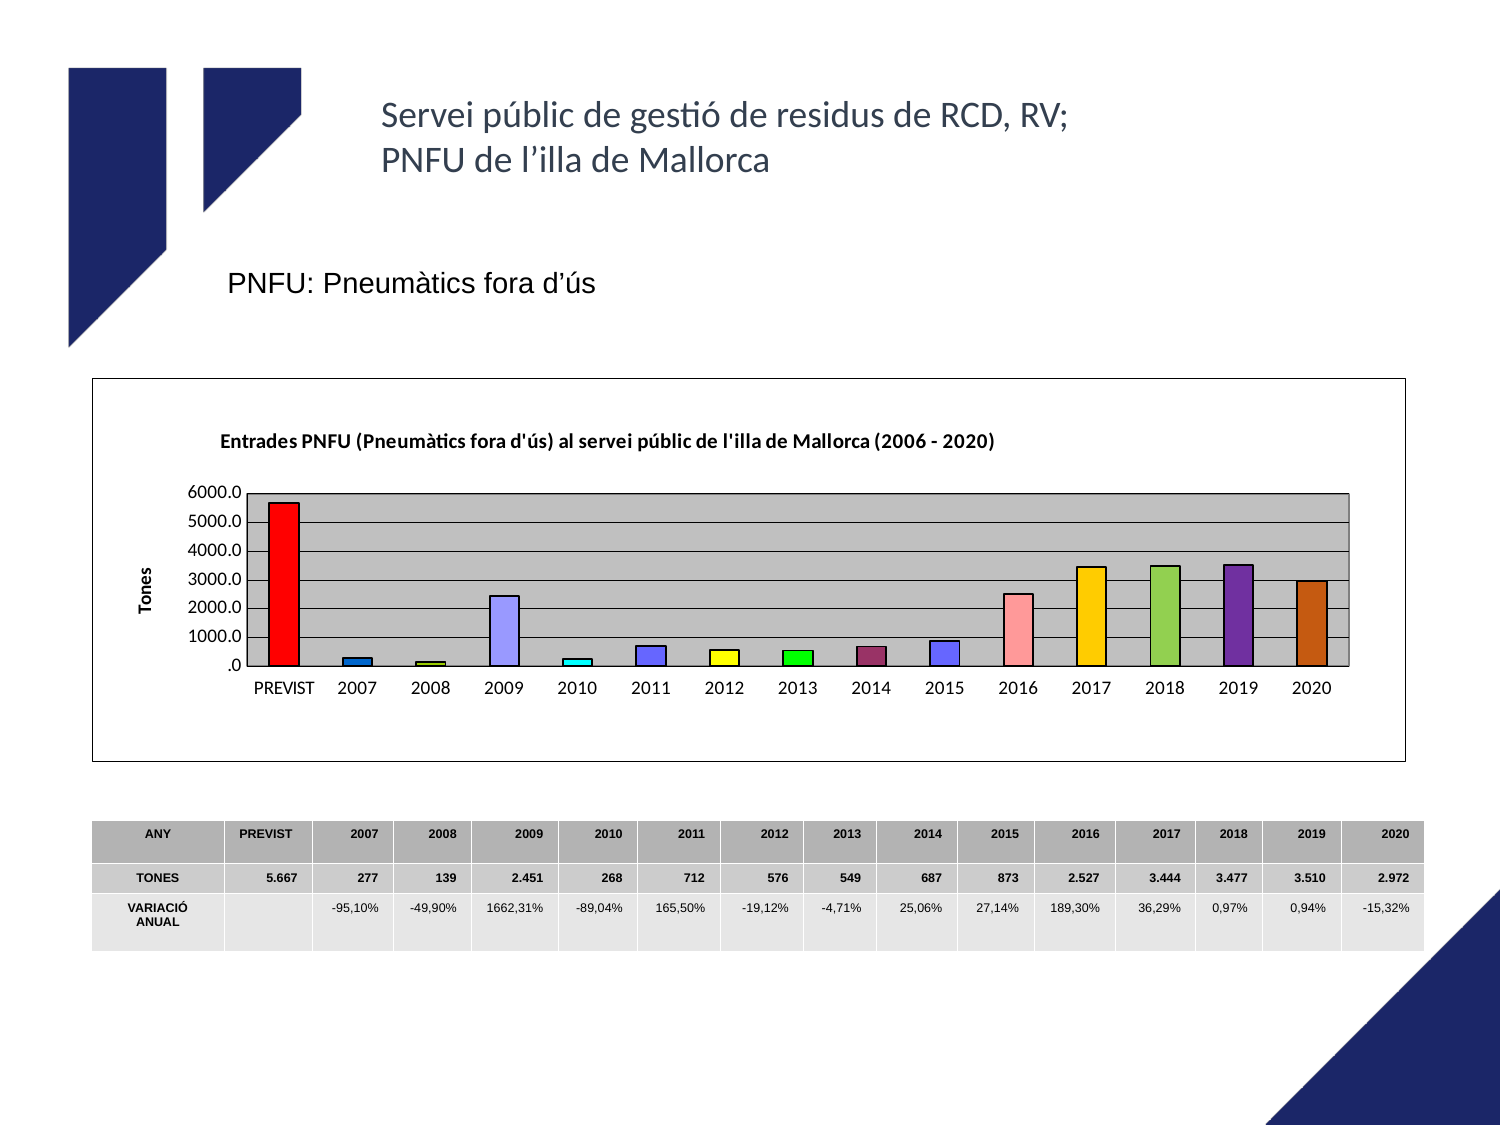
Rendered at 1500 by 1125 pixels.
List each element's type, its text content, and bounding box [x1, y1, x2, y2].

table_header 2019 [1263, 821, 1341, 863]
table_cell VARIACIÓ ANUAL [92, 894, 224, 951]
table_cell 2.527 [1035, 864, 1115, 893]
table_cell 687 [877, 864, 957, 893]
table_header 2010 [559, 821, 637, 863]
picture [0, 0, 1500, 1125]
table_cell -4,71% [804, 894, 876, 951]
table_cell 27,14% [958, 894, 1034, 951]
table_header 2012 [721, 821, 803, 863]
table_header 2020 [1342, 821, 1424, 863]
title Servei públic de gestió de residus de RCD, RV; PNFU de l’illa de Mallorca [366, 82, 1099, 213]
table_cell TONES [92, 864, 224, 893]
table_cell 3.444 [1116, 864, 1195, 893]
table_cell -15,32% [1342, 894, 1424, 951]
table_cell 189,30% [1035, 894, 1115, 951]
table_cell 36,29% [1116, 894, 1195, 951]
table_cell 3.477 [1196, 864, 1262, 893]
table_cell -19,12% [721, 894, 803, 951]
table_header 2013 [804, 821, 876, 863]
table_cell 5.667 [225, 864, 312, 893]
table_cell 1662,31% [472, 894, 558, 951]
table_cell -49,90% [394, 894, 471, 951]
table_header 2018 [1196, 821, 1262, 863]
table_header PREVIST [225, 821, 312, 863]
table_cell 712 [638, 864, 720, 893]
table_cell 3.510 [1263, 864, 1341, 893]
table_cell 576 [721, 864, 803, 893]
table_cell -89,04% [559, 894, 637, 951]
table_header 2008 [394, 821, 471, 863]
table_cell 277 [313, 864, 393, 893]
table_cell 139 [394, 864, 471, 893]
table_cell -95,10% [313, 894, 393, 951]
text_box PNFU: Pneumàtics fora d’ús [212, 260, 626, 319]
table_header 2016 [1035, 821, 1115, 863]
table_cell 268 [559, 864, 637, 893]
table_cell 0,97% [1196, 894, 1262, 951]
chart [91, 377, 1406, 762]
table_header ANY [92, 821, 224, 863]
table_cell 0,94% [1263, 894, 1341, 951]
table_cell 549 [804, 864, 876, 893]
table_header 2017 [1116, 821, 1195, 863]
table_header 2014 [877, 821, 957, 863]
table_header 2009 [472, 821, 558, 863]
table_header 2015 [958, 821, 1034, 863]
table_header 2007 [313, 821, 393, 863]
table_cell 25,06% [877, 894, 957, 951]
table_cell 2.451 [472, 864, 558, 893]
table_cell 873 [958, 864, 1034, 893]
table_cell 165,50% [638, 894, 720, 951]
table_header 2011 [638, 821, 720, 863]
table_cell 2.972 [1342, 864, 1424, 893]
table_cell [225, 894, 312, 951]
